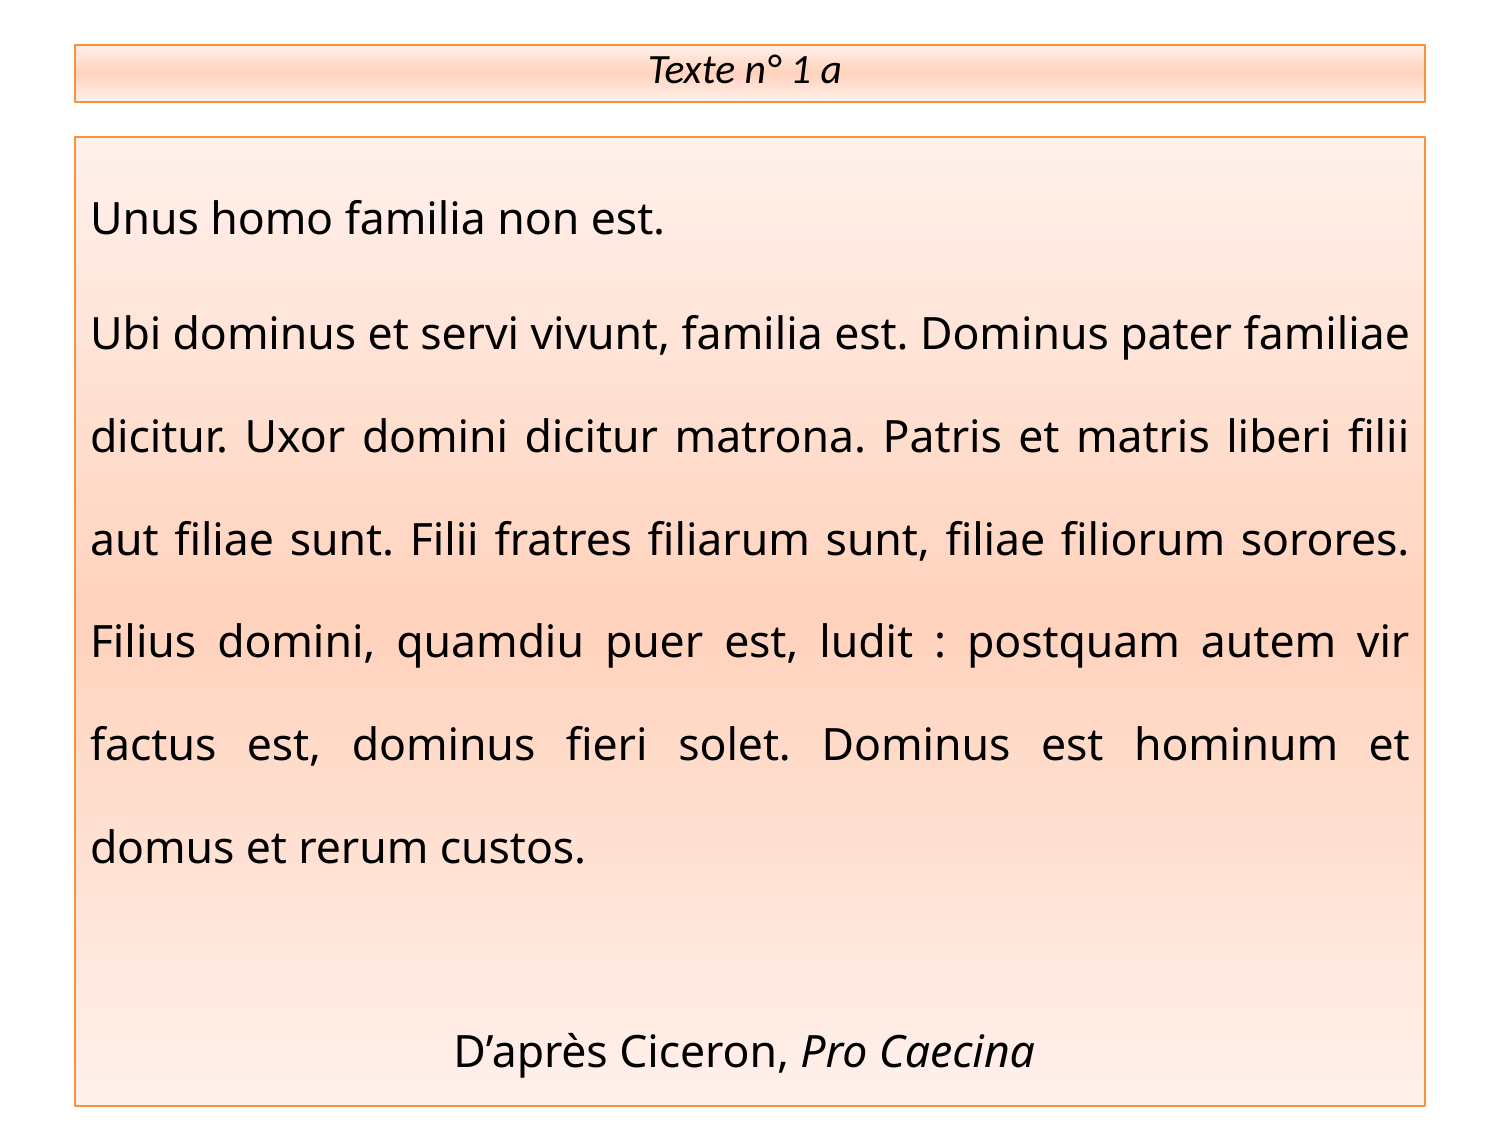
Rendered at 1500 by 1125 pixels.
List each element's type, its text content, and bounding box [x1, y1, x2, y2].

list Unus homo familia non est. Ubi dominus et servi vivunt, familia est. Dominus pater familiae dicitur. Uxor domini dicitur matrona. Patris et matris liberi filii aut filiae sunt. Filii fratres filiarum sunt, filiae filiorum sorores. Filius domini, quamdiu puer est, ludit : postquam autem vir factus est, dominus fieri solet. Dominus est hominum et domus et rerum custos. D’après Ciceron, Pro Caecina [75, 137, 1425, 1106]
title Texte n° 1 a [75, 45, 1425, 102]
